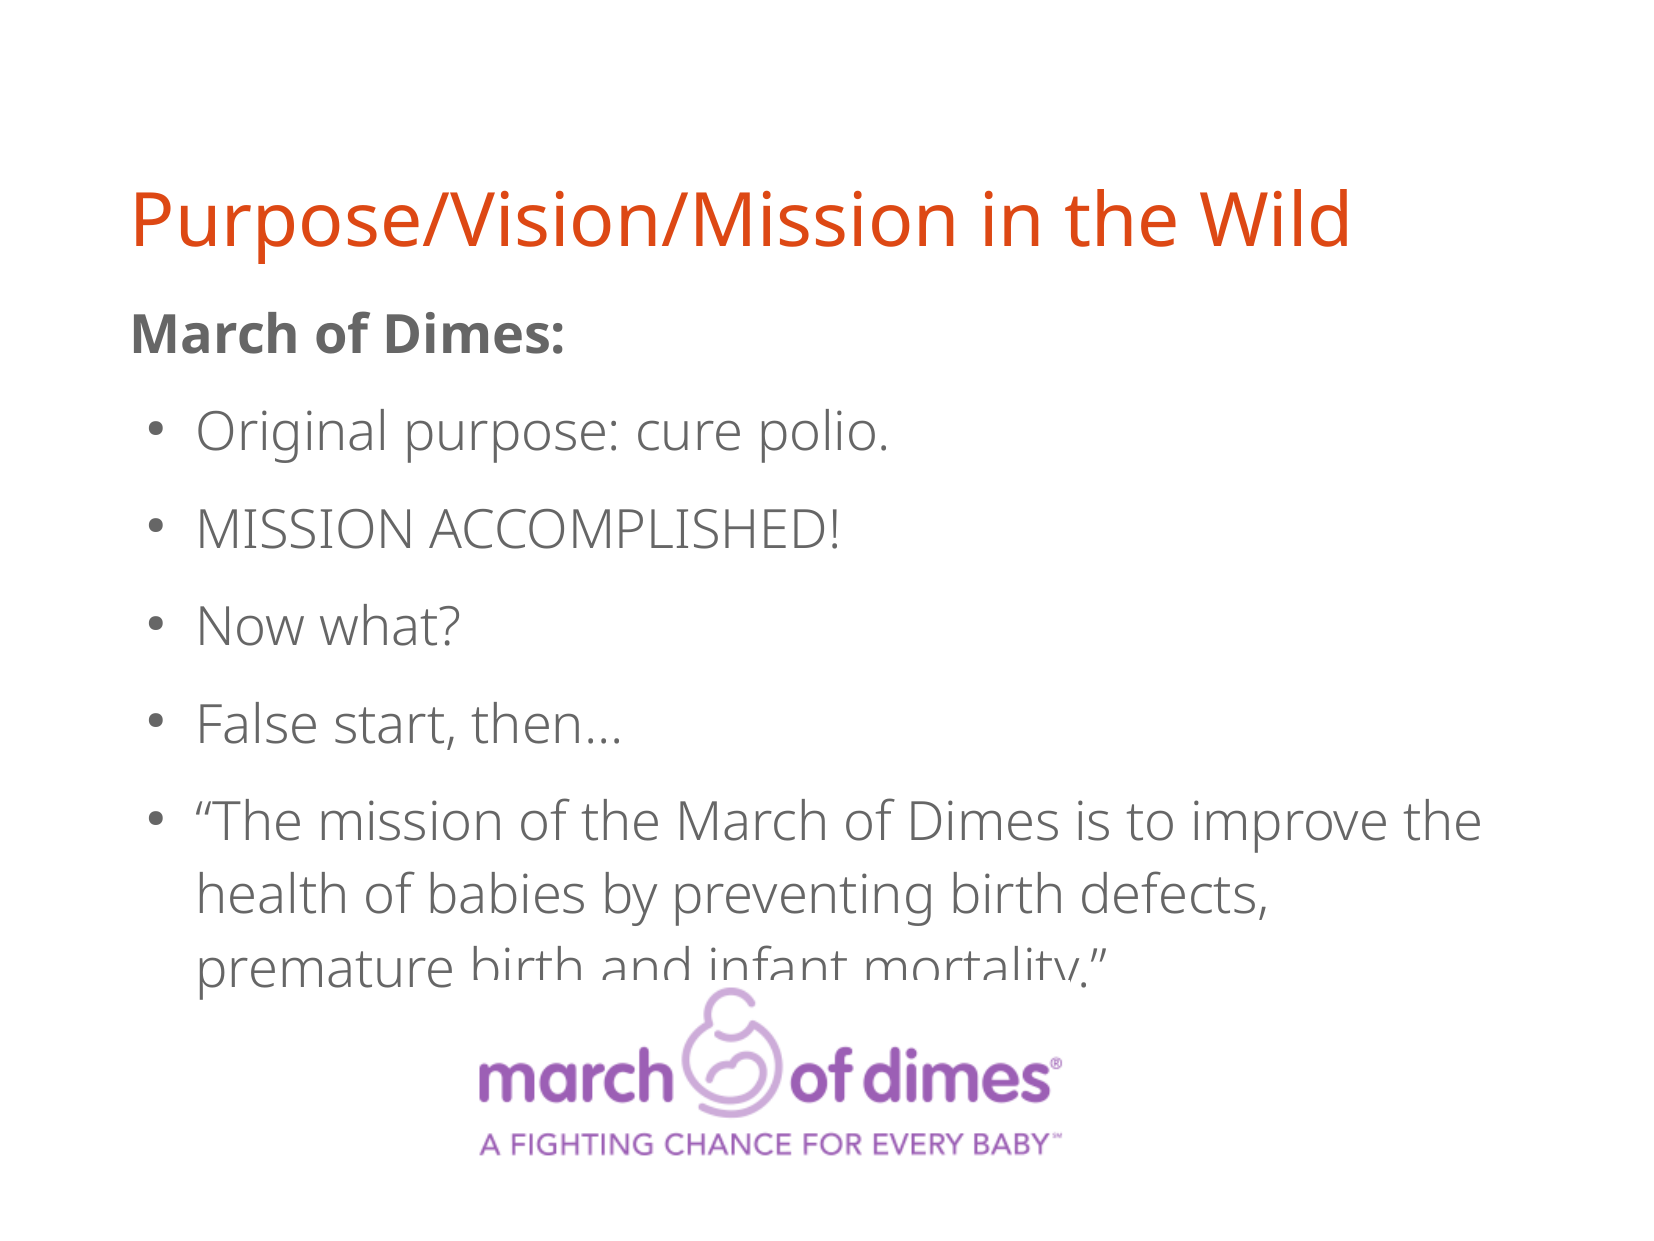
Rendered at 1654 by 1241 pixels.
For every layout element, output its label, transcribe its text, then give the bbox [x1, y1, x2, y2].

picture [472, 980, 1070, 1165]
list March of Dimes: Original purpose: cure polio. MISSION ACCOMPLISHED! Now what? False start, then... “The mission of the March of Dimes is to improve the health of babies by preventing birth defects, premature birth and infant mortality.” [129, 295, 1518, 1010]
title Purpose/Vision/Mission in the Wild [129, 153, 1518, 281]
